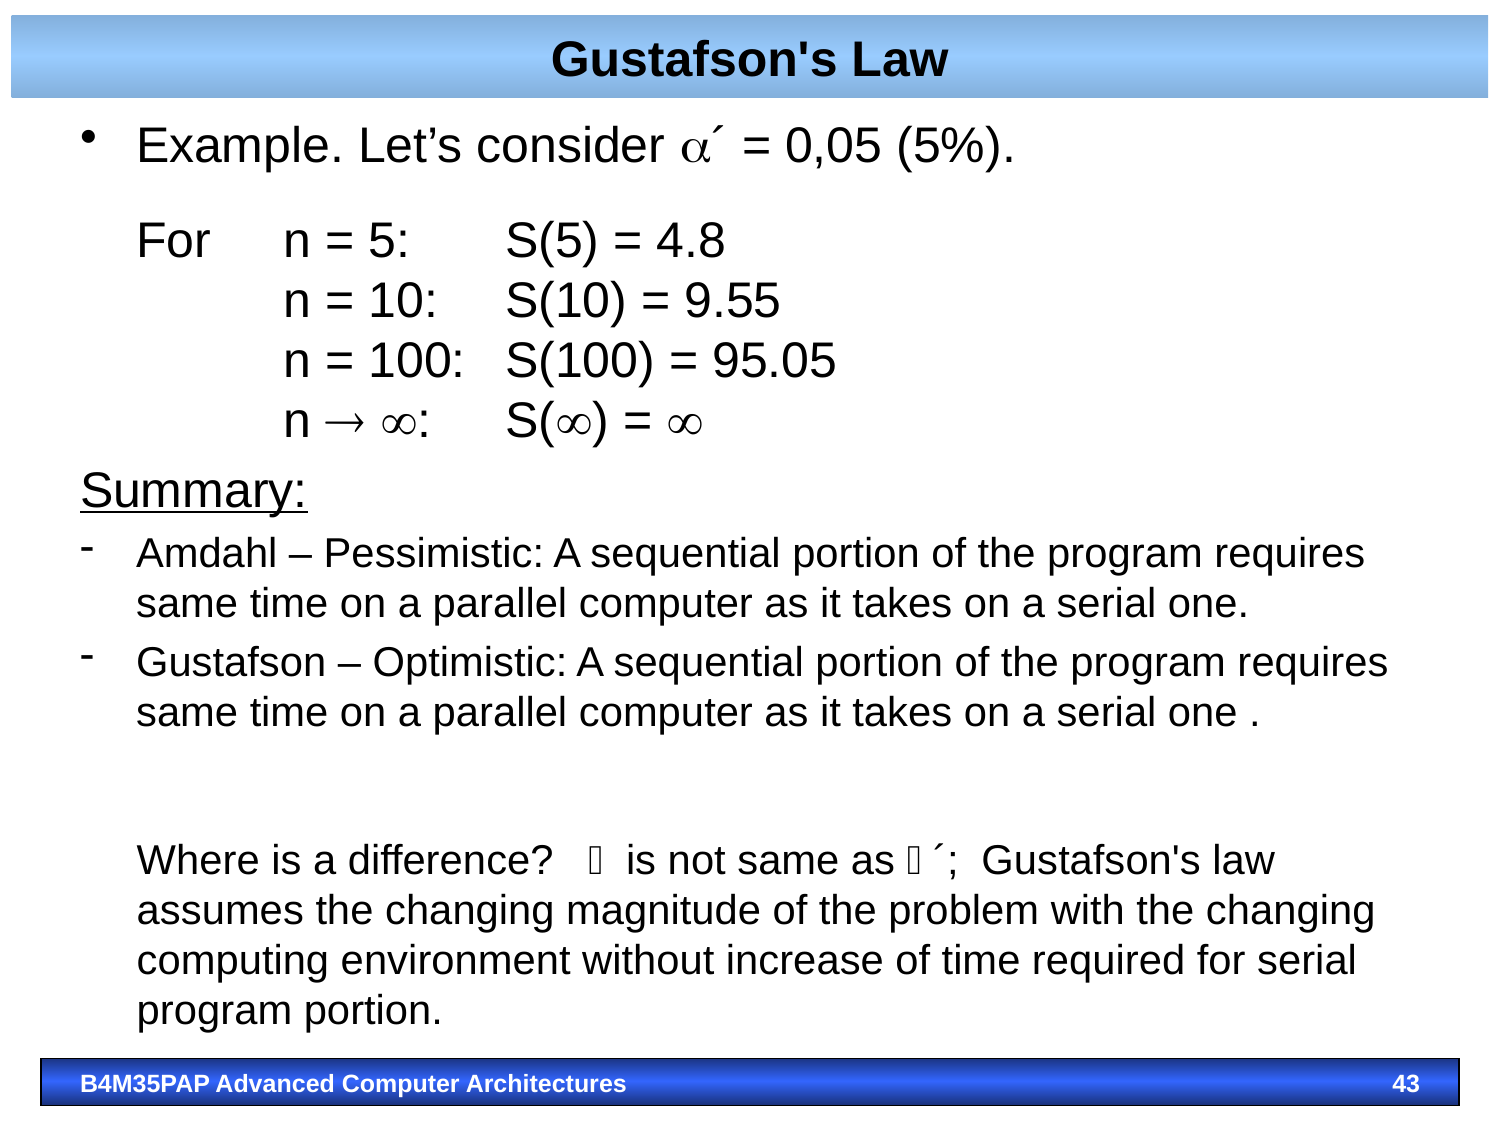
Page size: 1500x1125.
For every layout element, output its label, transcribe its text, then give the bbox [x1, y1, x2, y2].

list Example. Let’s consider ´ = 0,05 (5%). For n = 5: S(5) = 4.8 n = 10: S(10) = 9.55 n = 100: S(100) = 95.05 n  : S() =  Summary: Amdahl – Pessimistic: A sequential portion of the program requires same time on a parallel computer as it takes on a serial one. Gustafson – Optimistic: A sequential portion of the program requires same time on a parallel computer as it takes on a serial one . [64, 105, 1436, 1043]
title Gustafson's Law [11, 15, 1489, 98]
text_box Where is a difference?  is not same as ´; Gustafson's law assumes the changing magnitude of the problem with the changing computing environment without increase of time required for serial program portion. [46, 825, 1430, 1041]
